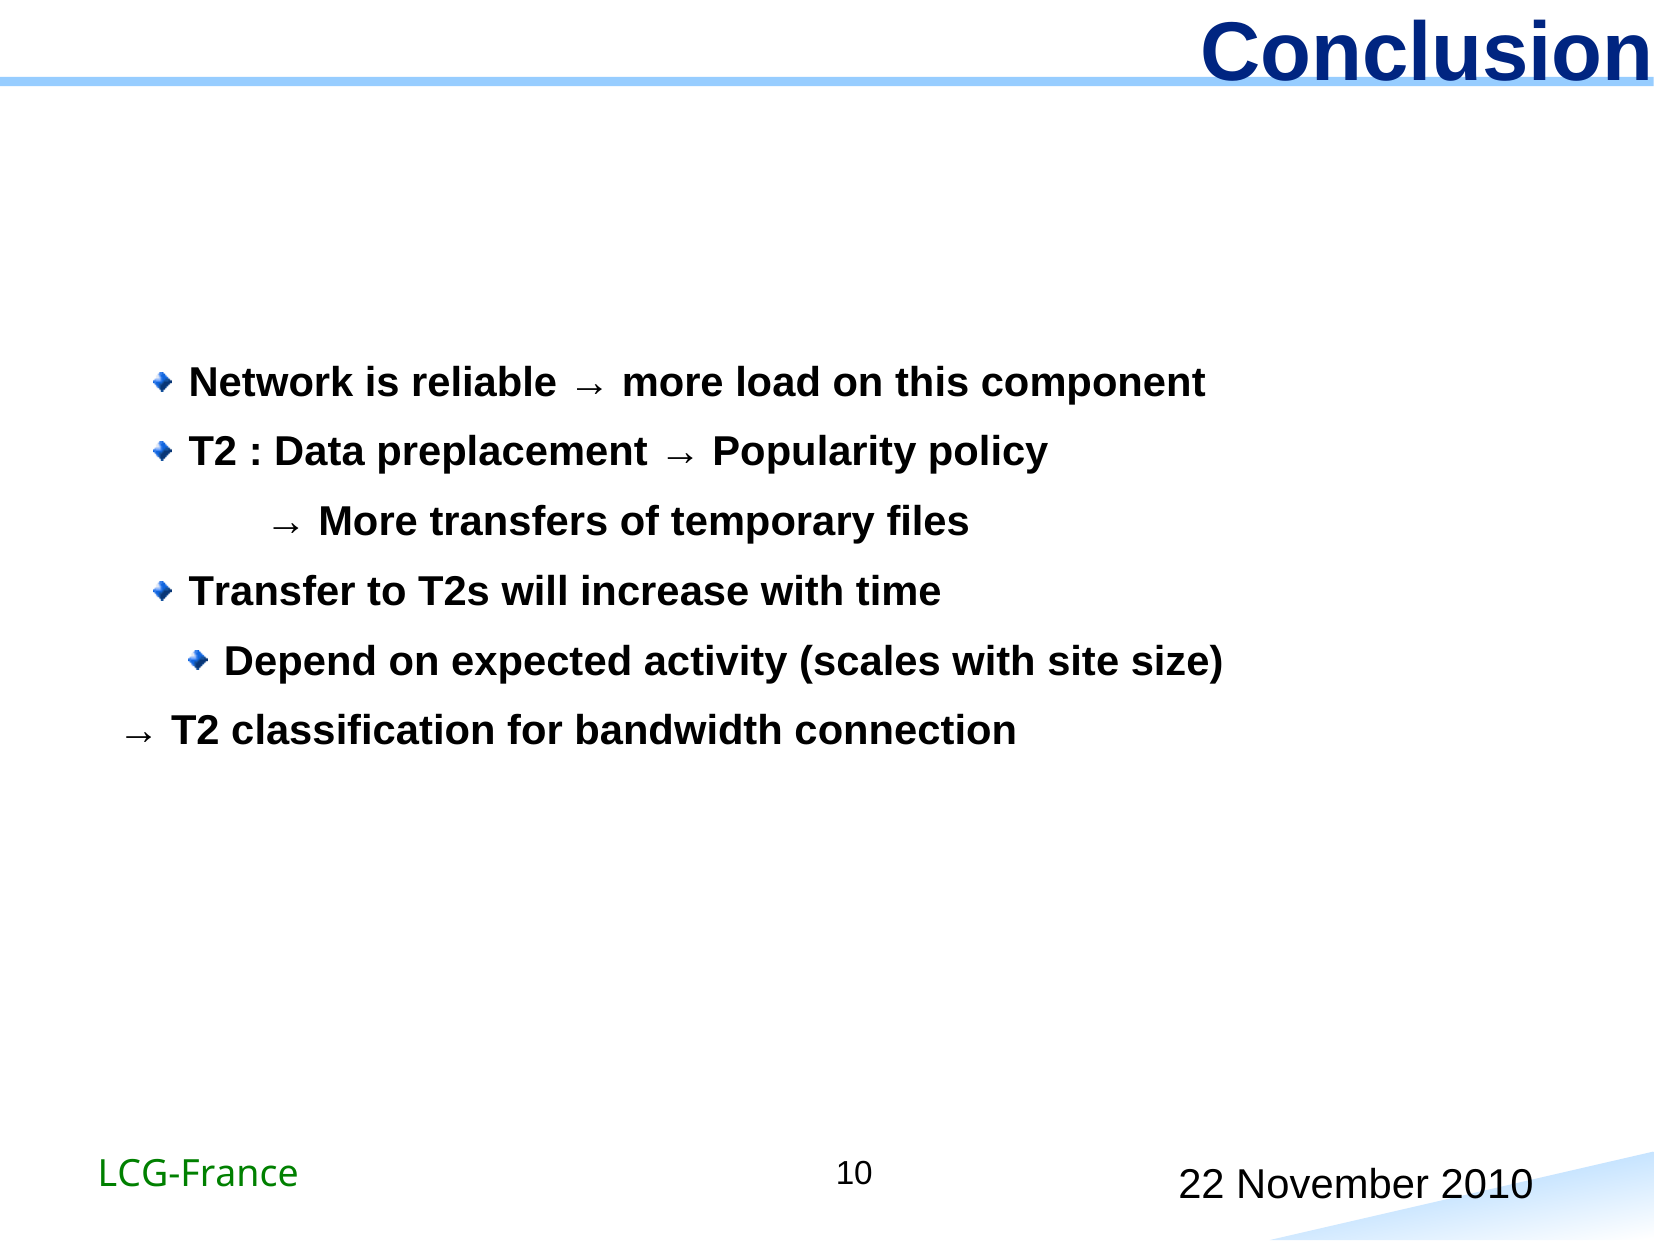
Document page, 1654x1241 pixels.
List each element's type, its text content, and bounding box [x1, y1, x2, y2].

text_box Network is reliable → more load on this component T2 : Data preplacement → Popularity policy → More transfers of temporary files Transfer to T2s will increase with time Depend on expected activity (scales with site size) → T2 classification for bandwidth connection [117, 335, 1234, 739]
title Conclusion [85, 0, 1654, 104]
